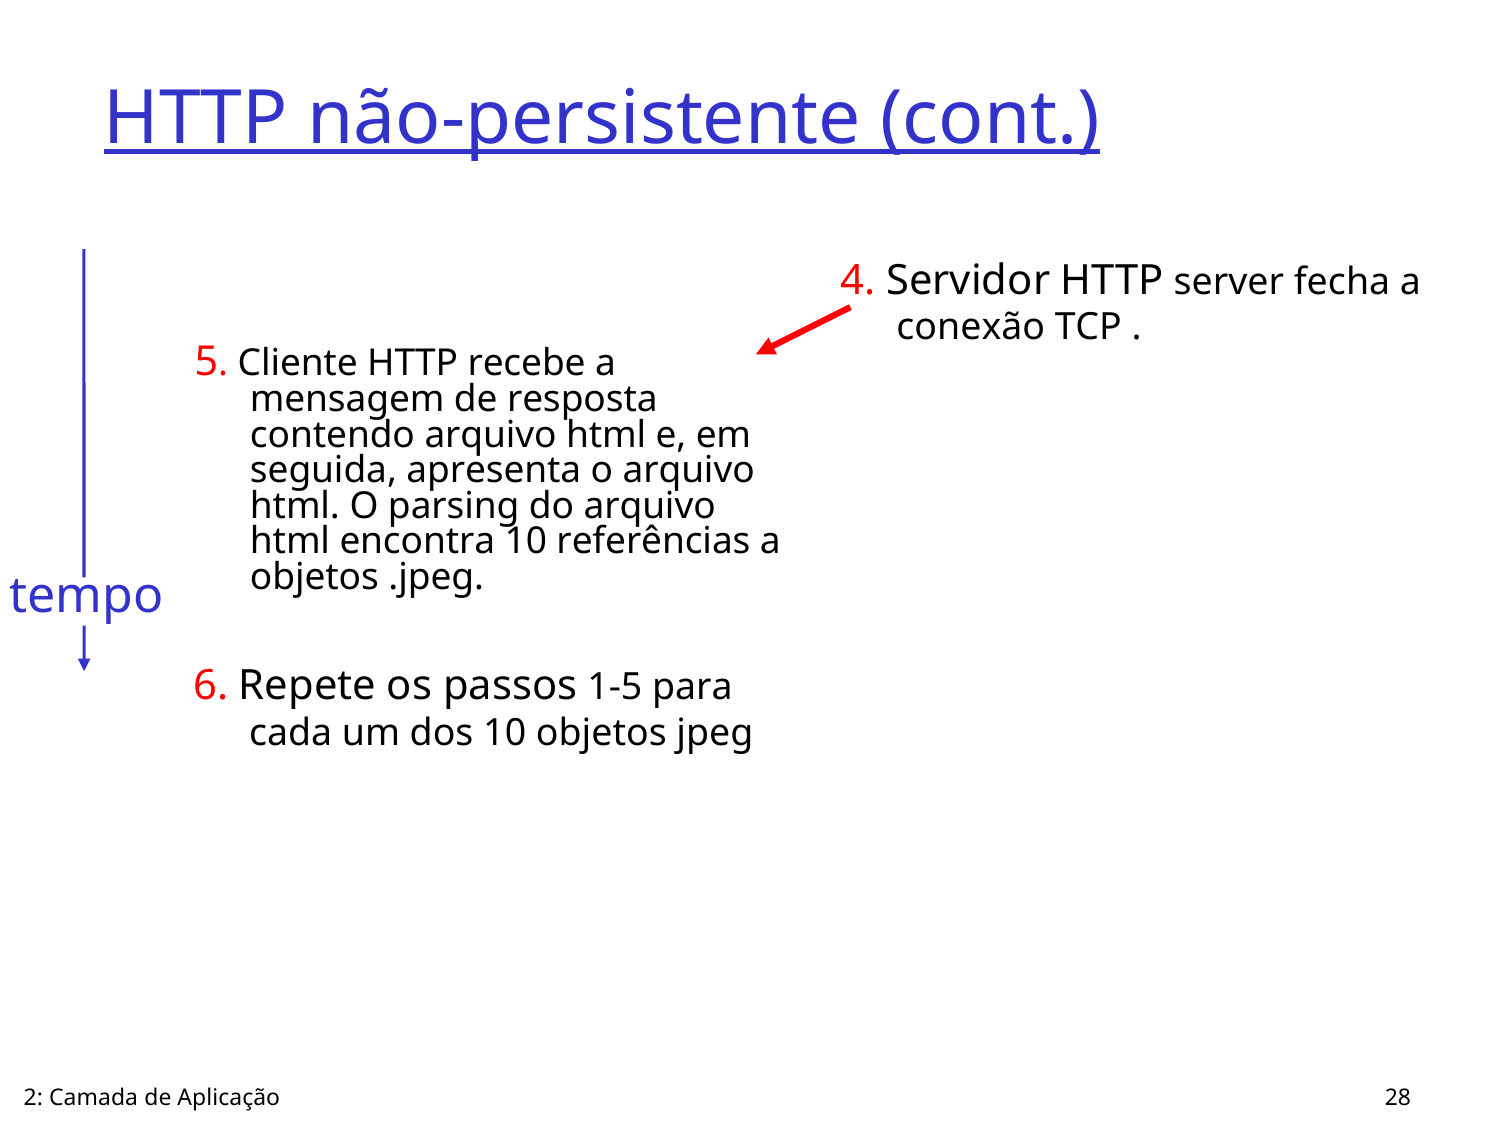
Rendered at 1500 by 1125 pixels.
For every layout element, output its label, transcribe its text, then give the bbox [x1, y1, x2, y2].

text_box 4. Servidor HTTP server fecha a conexão TCP . [825, 244, 1451, 366]
list 5. Cliente HTTP recebe a mensagem de resposta contendo arquivo html e, em seguida, apresenta o arquivo html. O parsing do arquivo html encontra 10 referências a objetos .jpeg. [179, 335, 805, 608]
title HTTP não-persistente (cont.) [89, 42, 1365, 185]
text_box 6. Repete os passos 1-5 para cada um dos 10 objetos jpeg [178, 650, 804, 760]
text_box tempo [0, 554, 179, 631]
